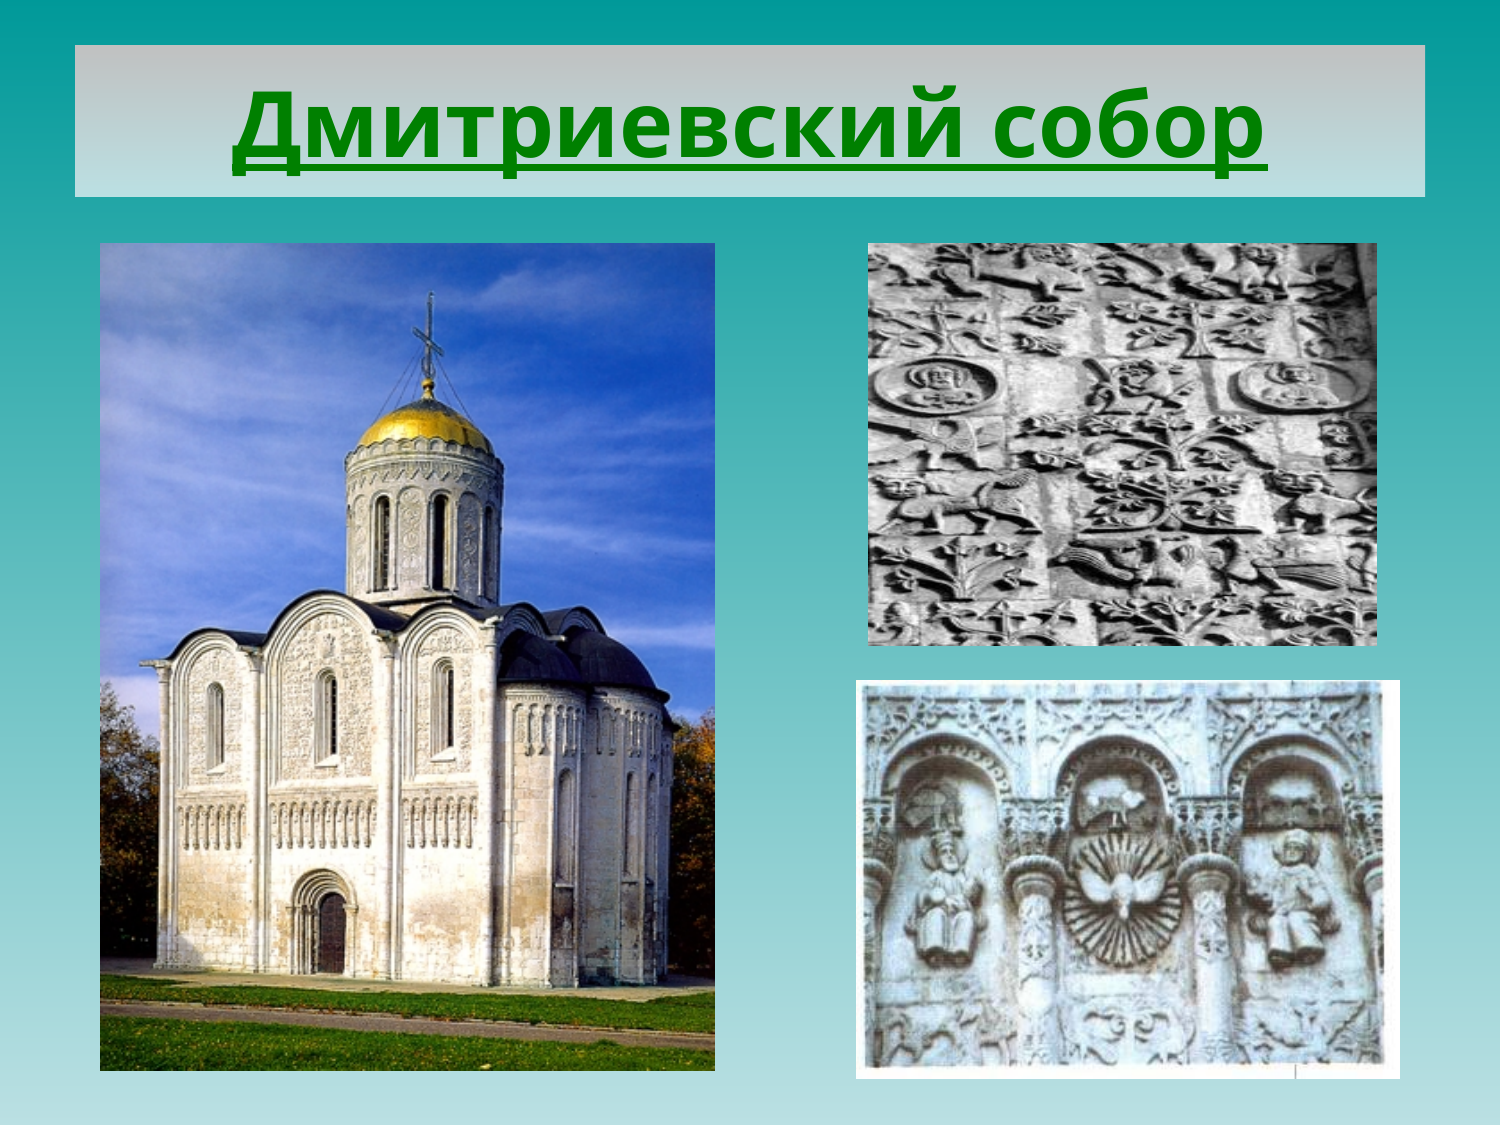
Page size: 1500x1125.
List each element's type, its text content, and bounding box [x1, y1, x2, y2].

text_box [868, 243, 1377, 646]
title Дмитриевский собор [75, 45, 1426, 197]
text_box [100, 243, 715, 1071]
text_box [856, 680, 1400, 1079]
